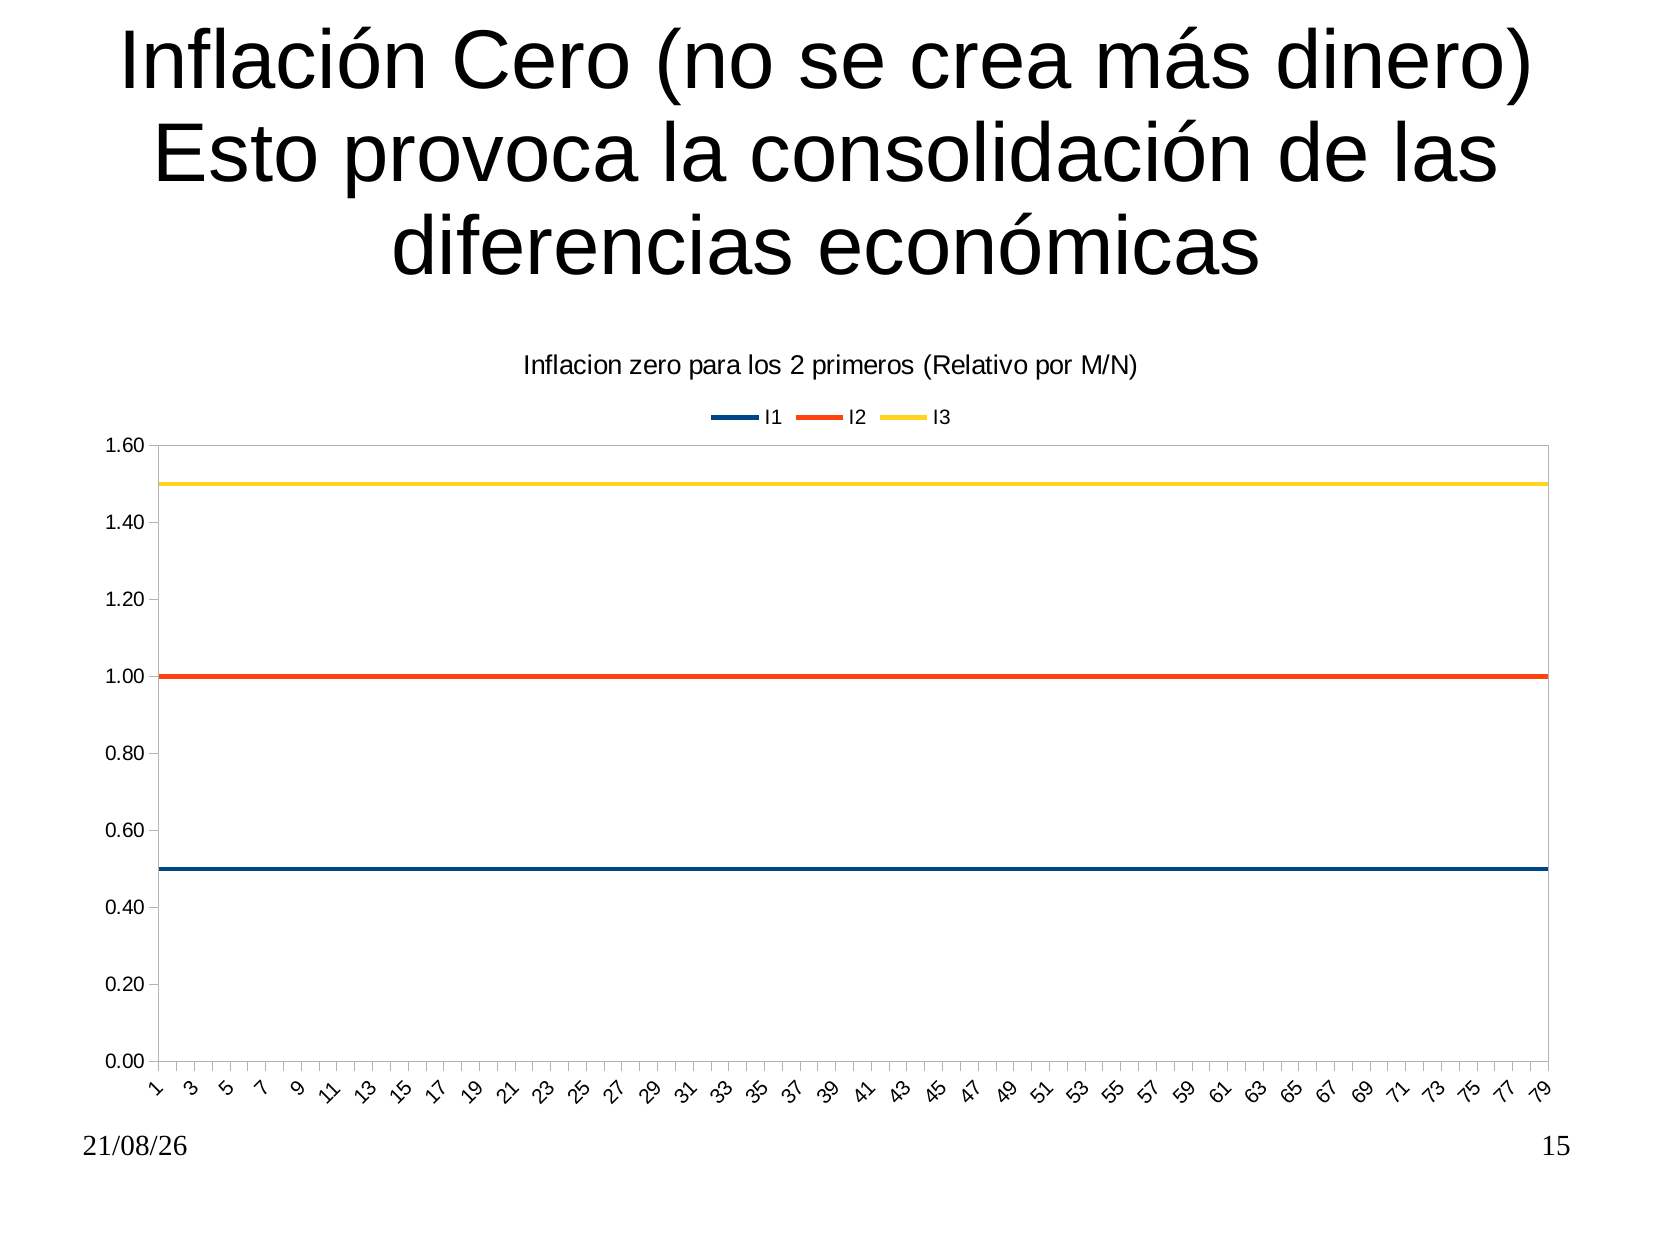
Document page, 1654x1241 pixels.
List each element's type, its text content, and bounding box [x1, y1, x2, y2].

title Inflación Cero (no se crea más dinero) Esto provoca la consolidación de las diferencias económicas [82, 0, 1571, 307]
chart [74, 318, 1587, 1123]
